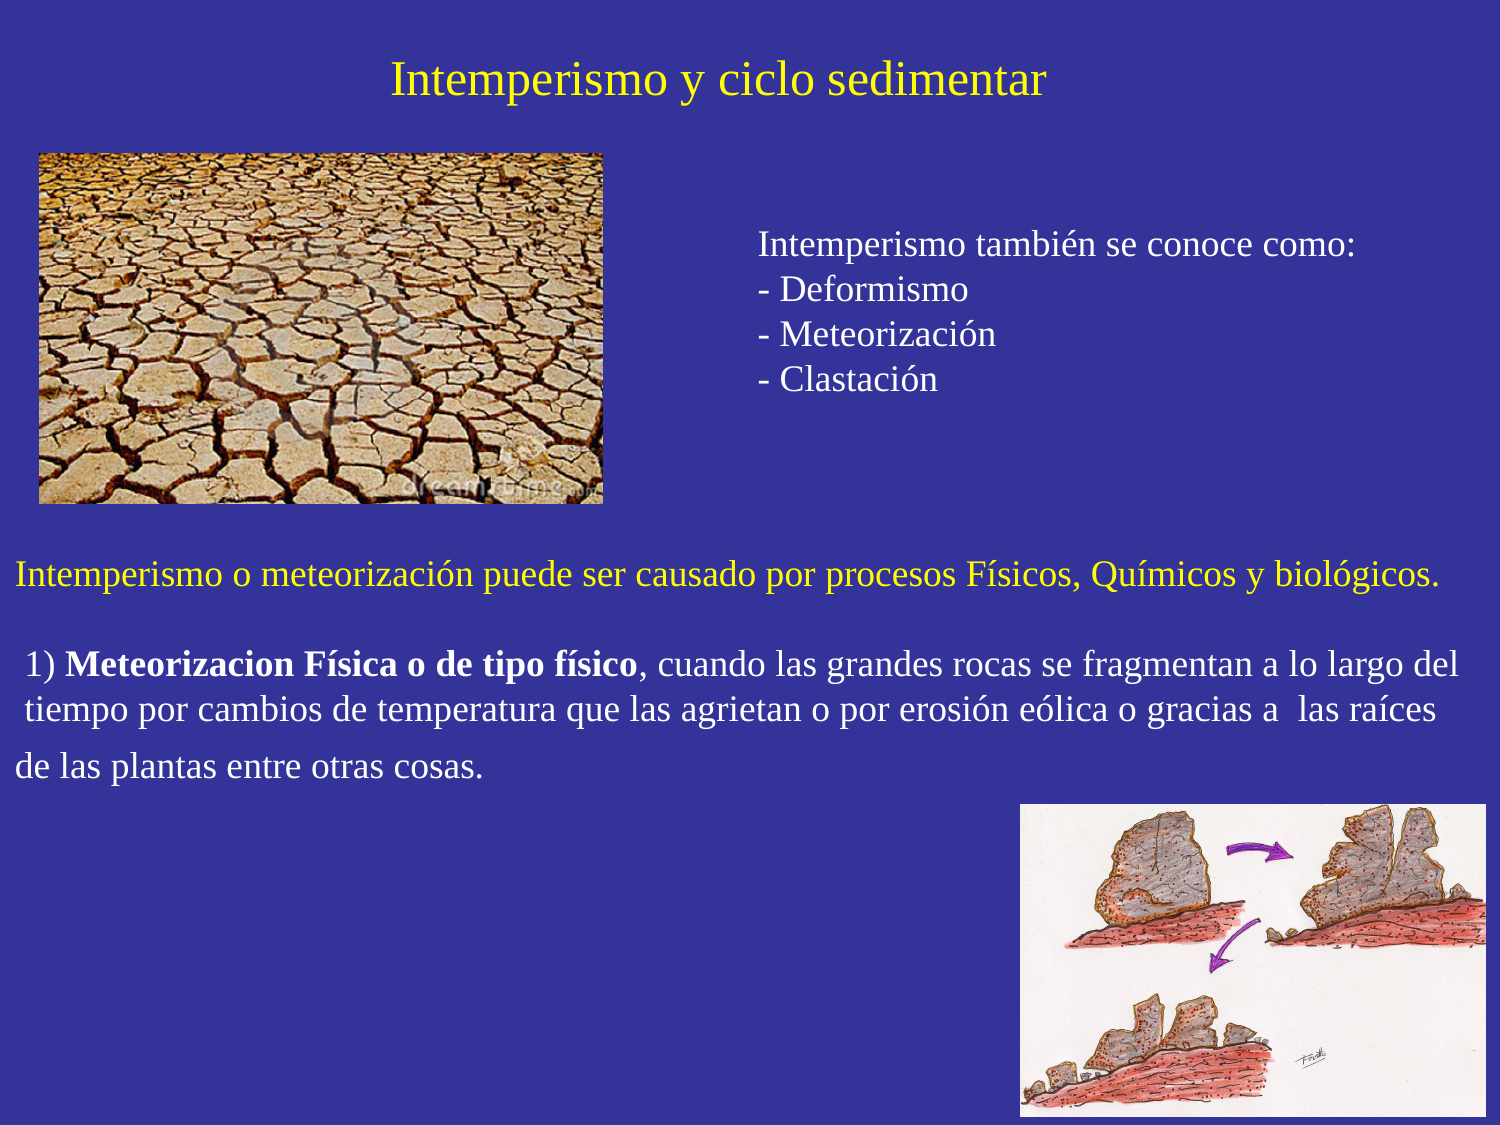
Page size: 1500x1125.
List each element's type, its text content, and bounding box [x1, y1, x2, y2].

text_box Intemperismo y ciclo sedimentar [375, 38, 1064, 113]
text_box Intemperismo o meteorización puede ser causado por procesos Físicos, Químicos y biológicos. 1) Meteorizacion Física o de tipo físico, cuando las grandes rocas se fragmentan a lo largo del tiempo por cambios de temperatura que las agrietan o por erosión eólica o gracias a las raíces de las plantas entre otras cosas. [0, 541, 1485, 799]
picture [1020, 804, 1486, 1117]
picture [39, 153, 603, 504]
text_box Intemperismo también se conoce como: - Deformismo - Meteorización - Clastación [742, 211, 1401, 409]
